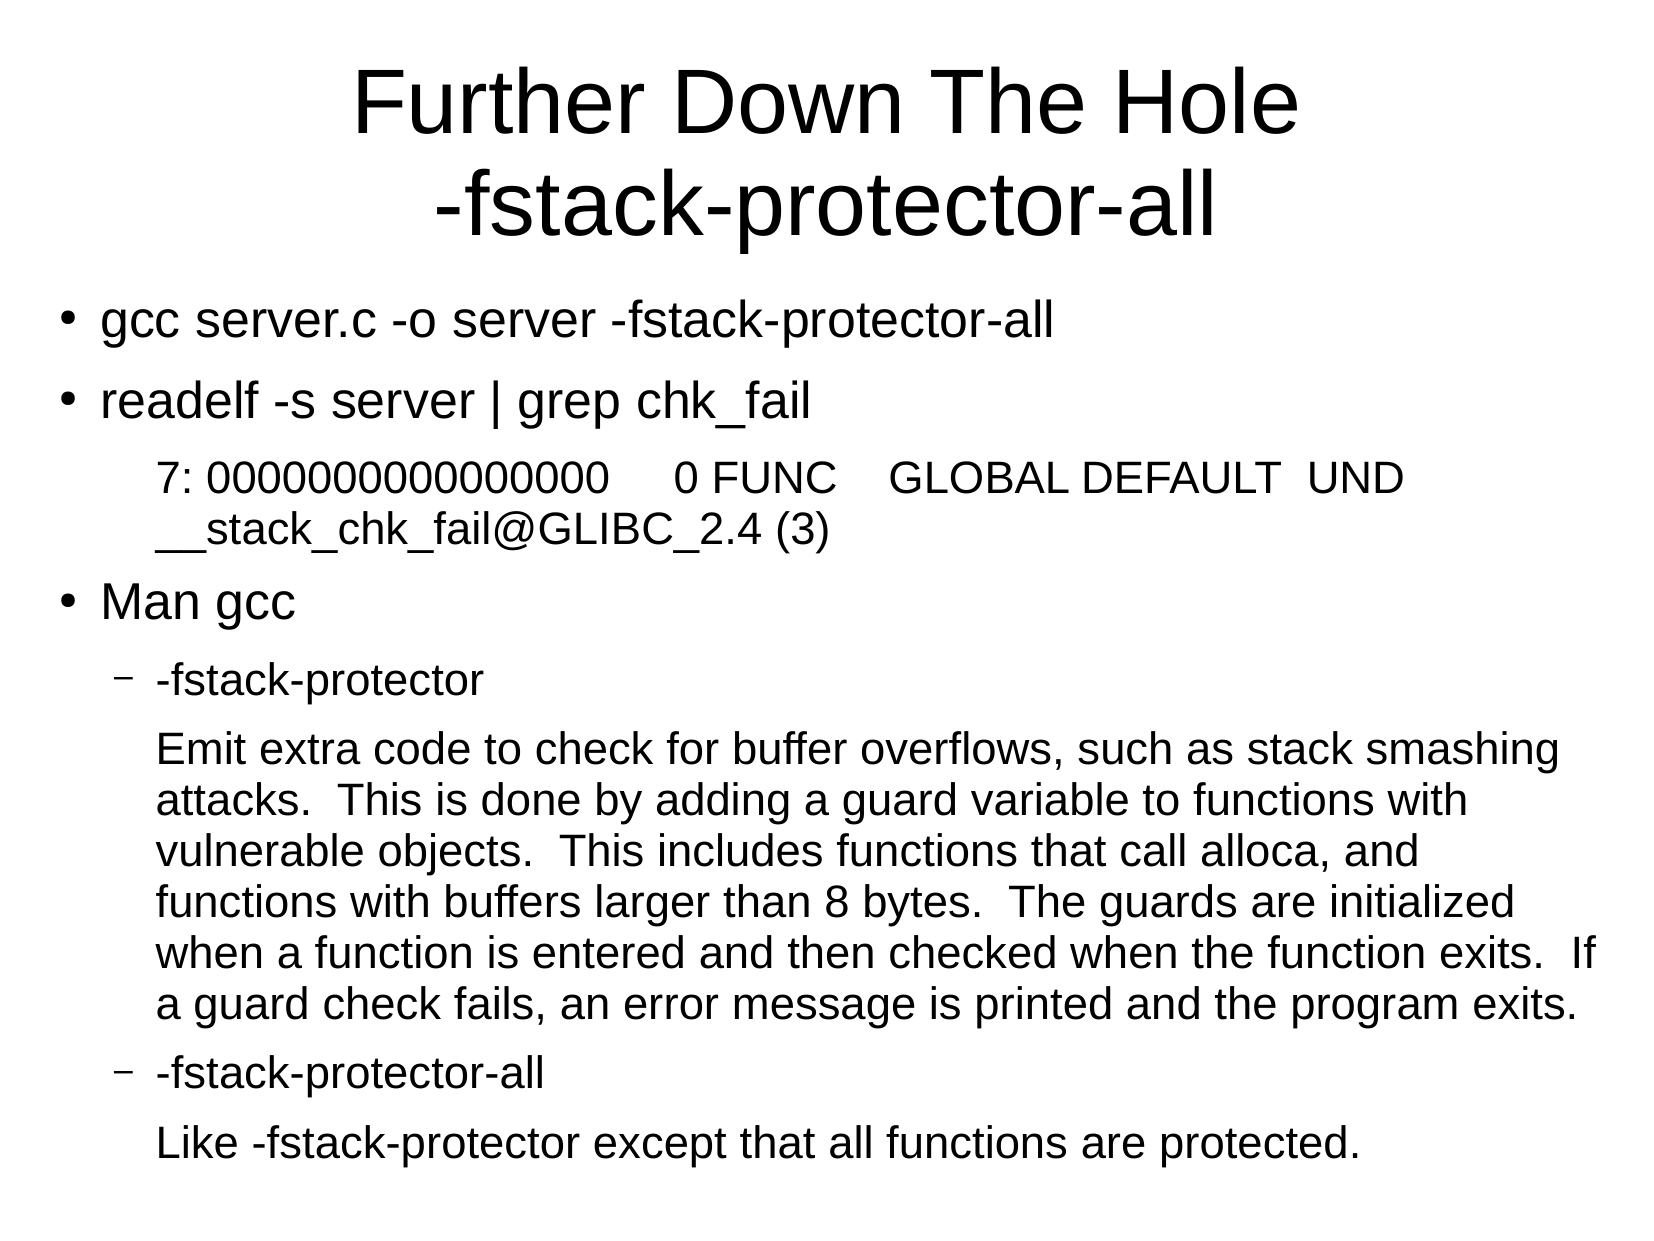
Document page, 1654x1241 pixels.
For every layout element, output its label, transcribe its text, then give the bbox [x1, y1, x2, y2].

title Further Down The Hole -fstack-protector-all [82, 49, 1571, 257]
list gcc server.c -o server -fstack-protector-all readelf -s server | grep chk_fail 7: 0000000000000000 0 FUNC GLOBAL DEFAULT UND __stack_chk_fail@GLIBC_2.4 (3) Man gcc -fstack-protector Emit extra code to check for buffer overflows, such as stack smashing attacks. This is done by adding a guard variable to functions with vulnerable objects. This includes functions that call alloca, and functions with buffers larger than 8 bytes. The guards are initialized when a function is entered and then checked when the function exits. If a guard check fails, an error message is printed and the program exits. -fstack-protector-all Like -fstack-protector except that all functions are protected. [45, 290, 1606, 1186]
